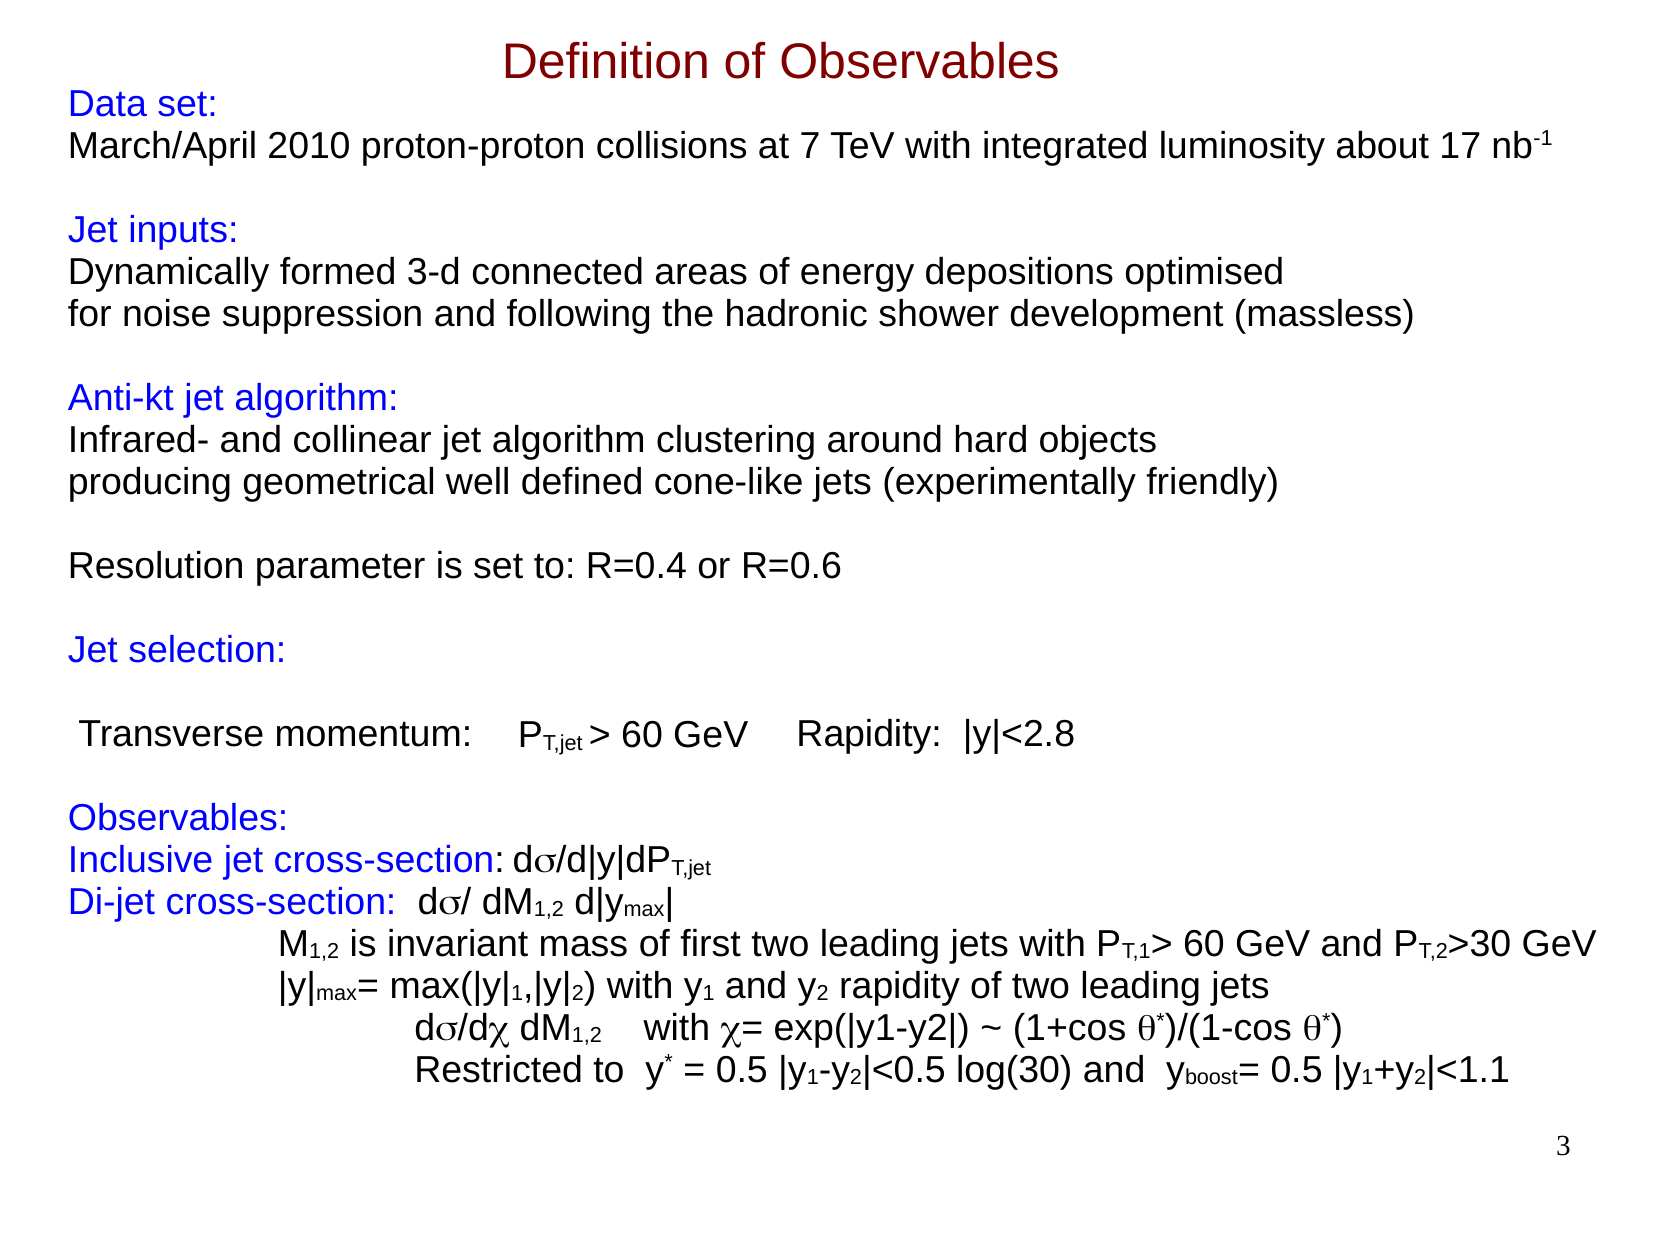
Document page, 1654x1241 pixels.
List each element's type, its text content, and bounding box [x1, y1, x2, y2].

text_box Data set: March/April 2010 proton-proton collisions at 7 TeV with integrated luminosity about 17 nb-1 Jet inputs: Dynamically formed 3-d connected areas of energy depositions optimised for noise suppression and following the hadronic shower development (massless) Anti-kt jet algorithm: Infrared- and collinear jet algorithm clustering around hard objects producing geometrical well defined cone-like jets (experimentally friendly) Resolution parameter is set to: R=0.4 or R=0.6 Jet selection: Transverse momentum: Rapidity: |y|<2.8 Observables: Inclusive jet cross-section: Di-jet cross-section: ds/ dM1,2 d|ymax| M1,2 is invariant mass of first two leading jets with PT,1> 60 GeV and PT,2>30 GeV |y|max= max(|y|1,|y|2) with y1 and y2 rapidity of two leading jets ds/dc dM1,2 with c= exp(|y1-y2|) ~ (1+cos q*)/(1-cos q*) Restricted to y* = 0.5 |y1-y2|<0.5 log(30) and yboost= 0.5 |y1+y2|<1.1 [53, 75, 1654, 1212]
text_box Definition of Observables [487, 25, 1090, 75]
text_box PT,jet > 60 GeV [503, 706, 774, 776]
text_box [825, 513, 855, 584]
text_box ds/d|y|dPT,jet [487, 830, 726, 912]
